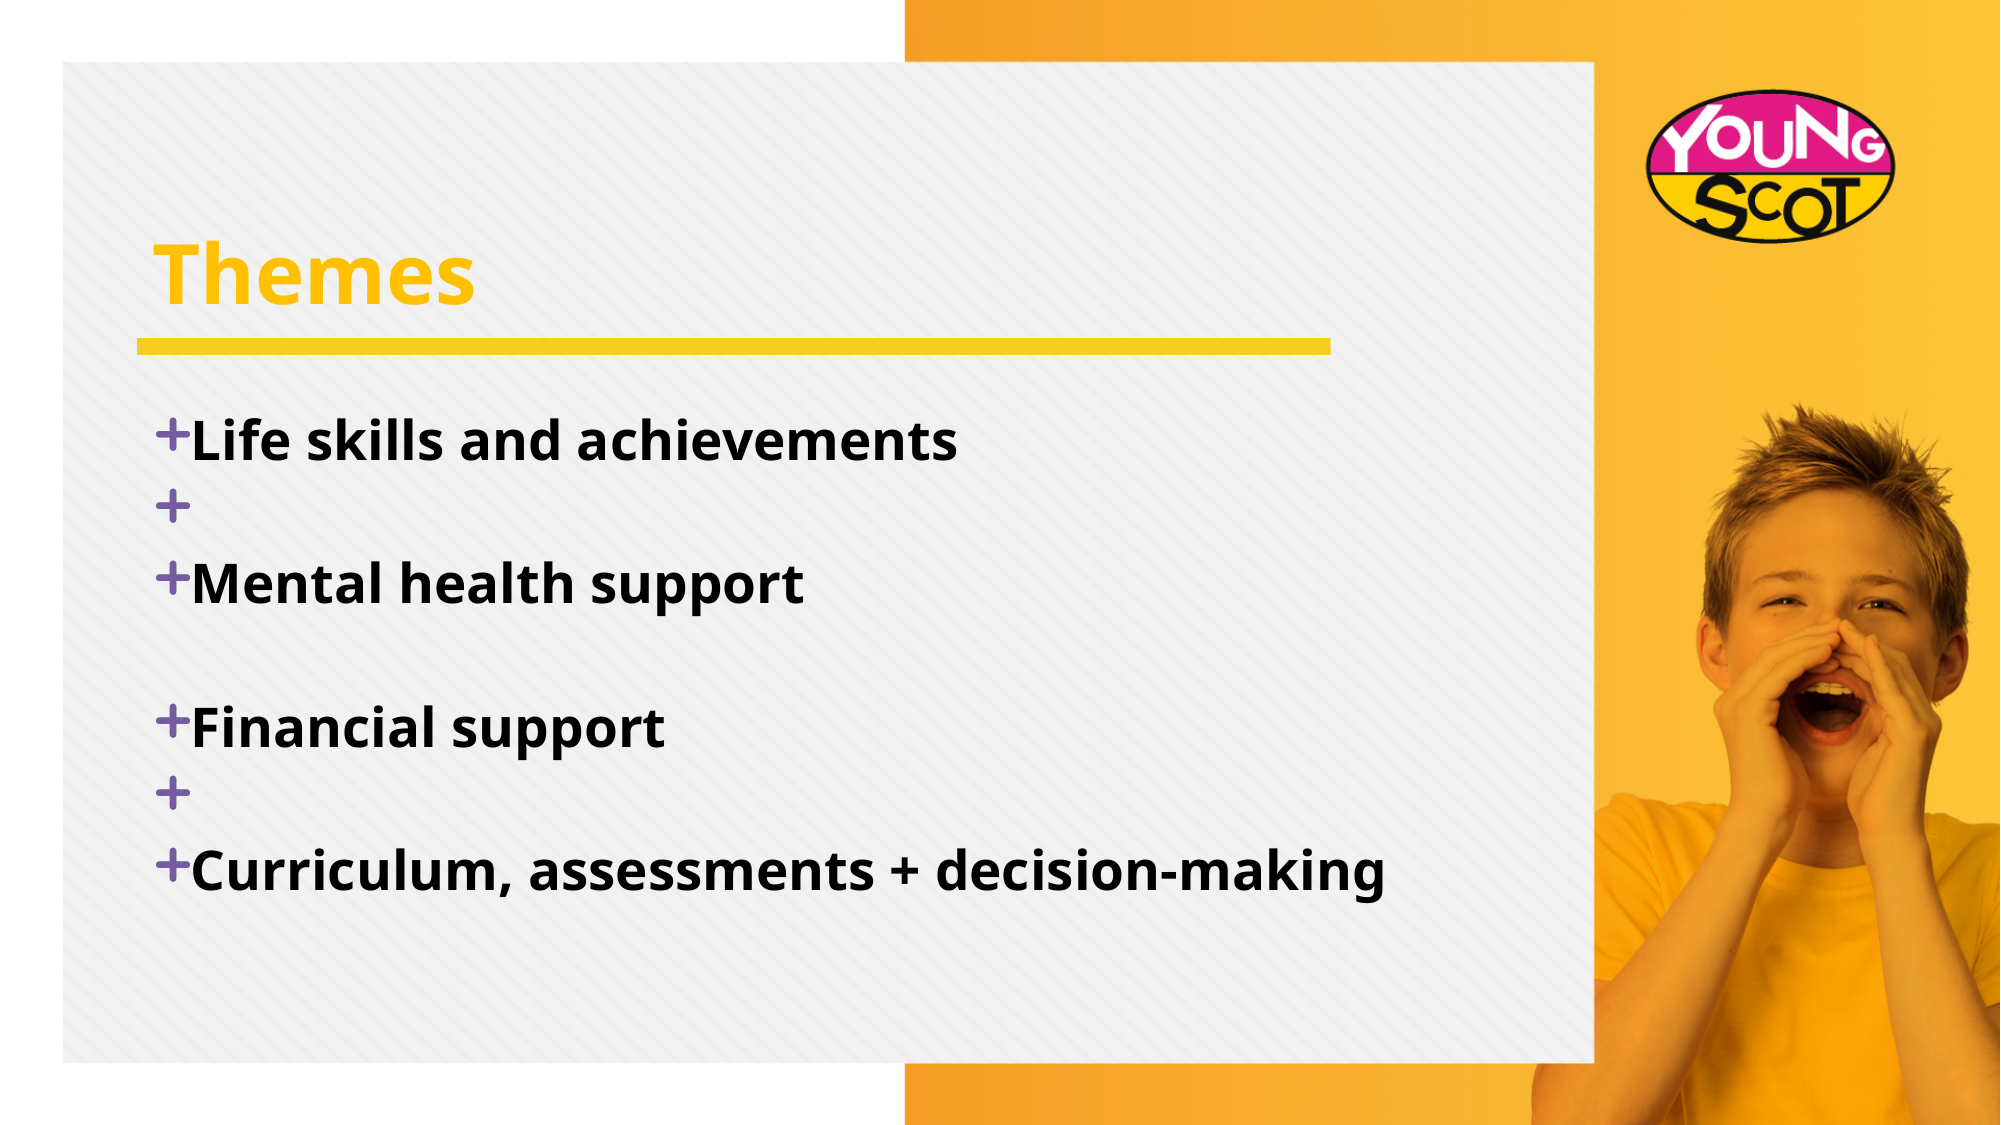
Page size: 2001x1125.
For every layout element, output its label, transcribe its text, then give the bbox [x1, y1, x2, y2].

title Themes [137, 165, 1327, 383]
list Life skills and achievements Mental health support Financial support Curriculum, assessments + decision-making [137, 411, 1411, 960]
